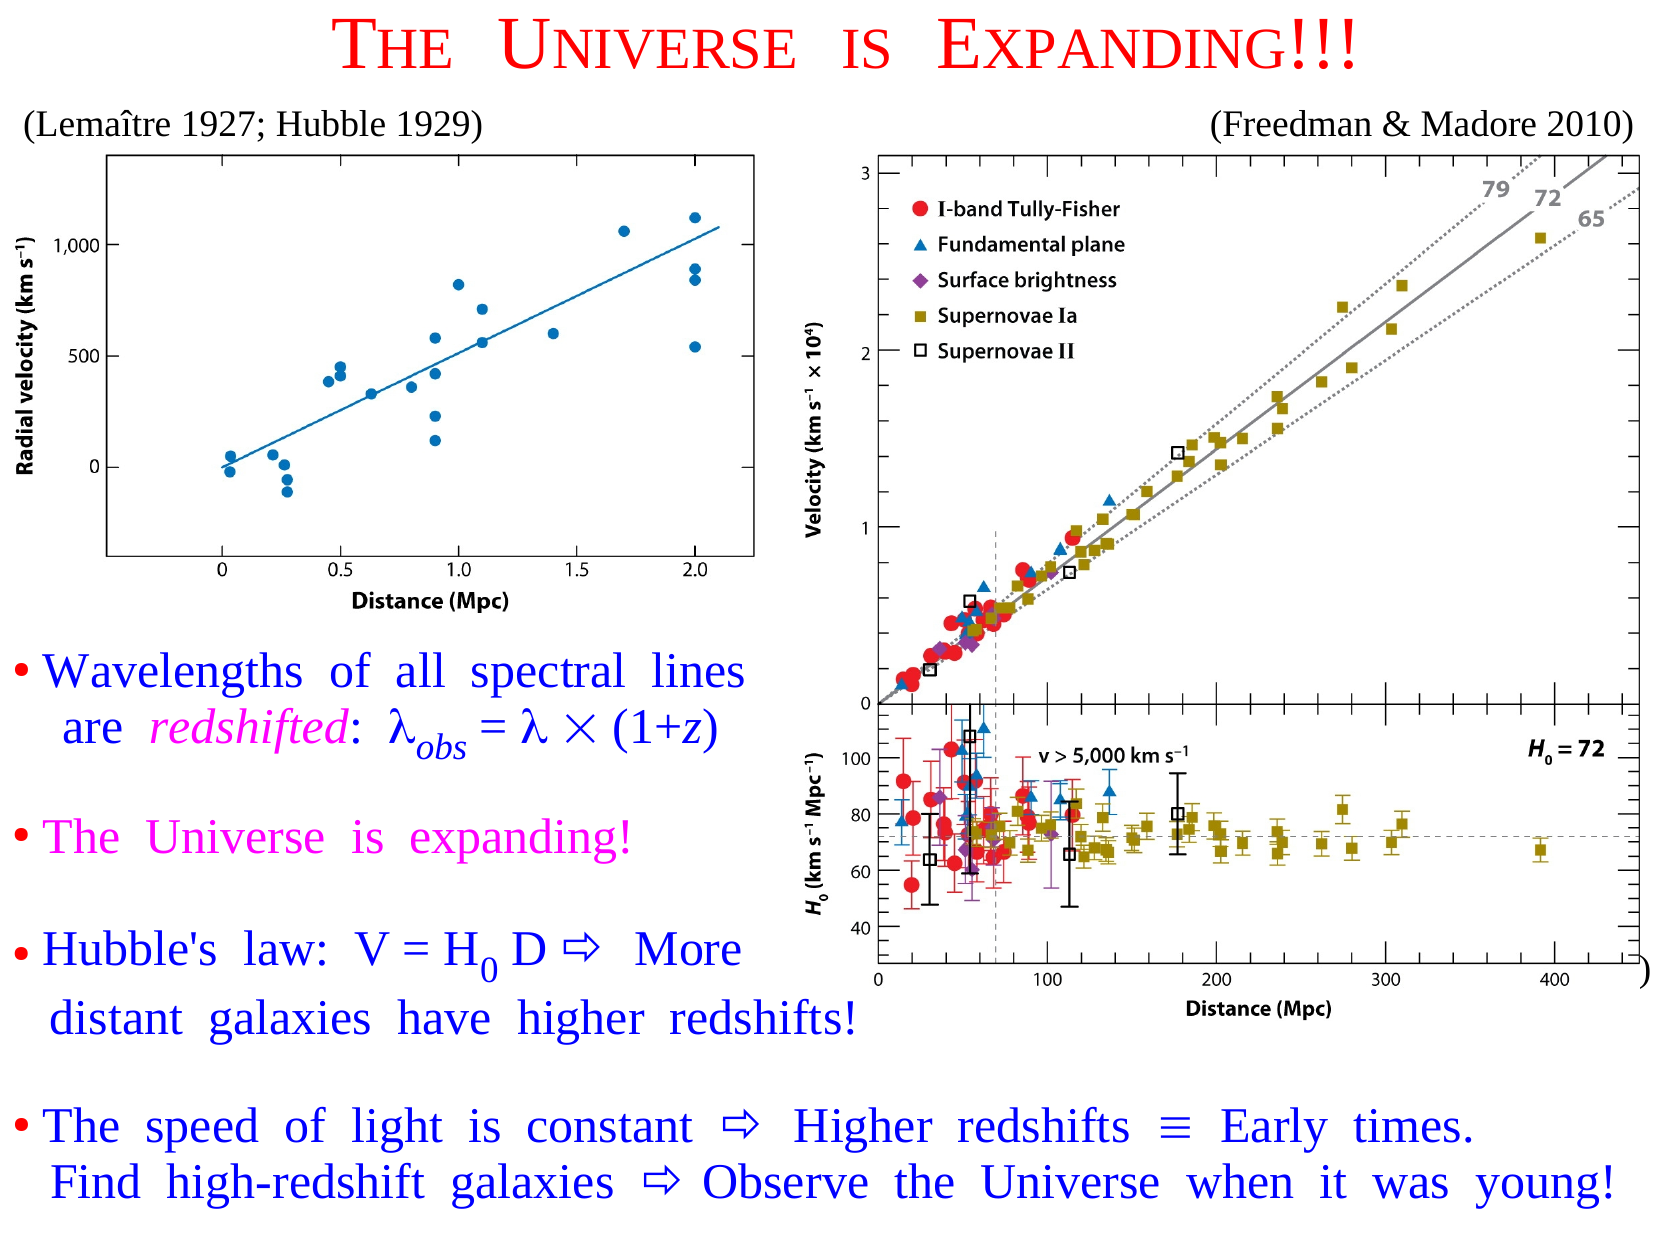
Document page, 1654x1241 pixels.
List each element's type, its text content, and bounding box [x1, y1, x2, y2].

text_box Wavelengths of all spectral lines are redshifted: lobs = l  (1+z) [12, 643, 1605, 781]
text_box The Universe is expanding! [12, 808, 1605, 897]
text_box The speed of light is constant  Higher redshifts  Early times. Find high-redshift galaxies  Observe the Universe when it was young! [12, 1098, 1650, 1223]
text_box (Lemaître 1927; Hubble 1929) [23, 103, 484, 154]
text_box (Hubble 1929; Freedman & Madore 2010) [1640, 906, 1652, 998]
text_box Hubble's law: V = H0 D  More distant galaxies have higher redshifts! [12, 921, 1650, 1055]
picture [794, 154, 1640, 921]
text_box THE UNIVERSE IS EXPANDING!!! [331, 1, 1362, 101]
text_box (Freedman & Madore 2010) [1209, 103, 1635, 154]
picture [4, 154, 755, 648]
